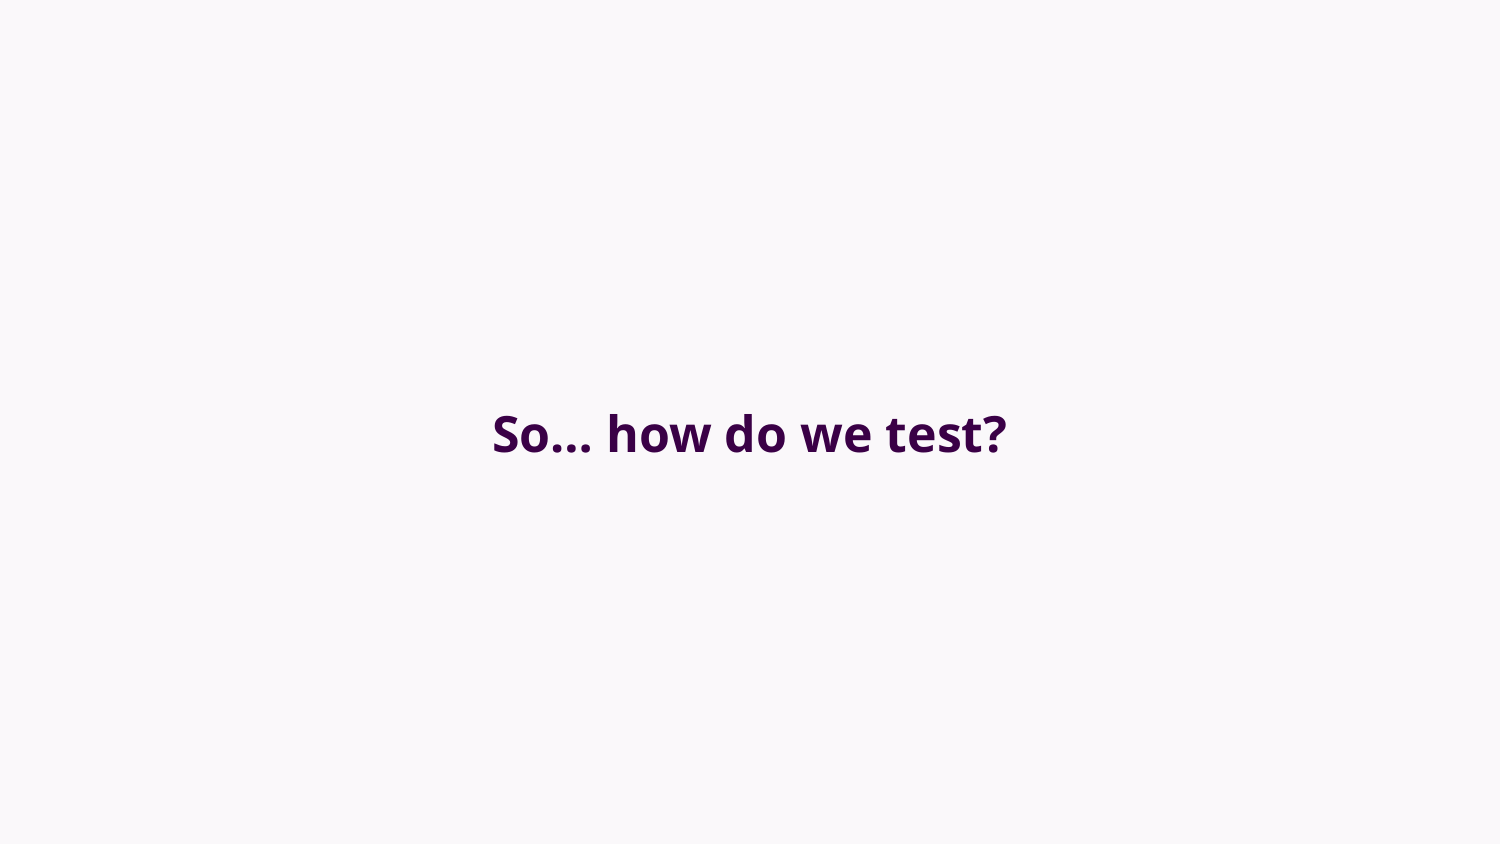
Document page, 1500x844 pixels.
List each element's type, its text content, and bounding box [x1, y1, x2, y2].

text_box So… how do we test? [249, 387, 1250, 456]
